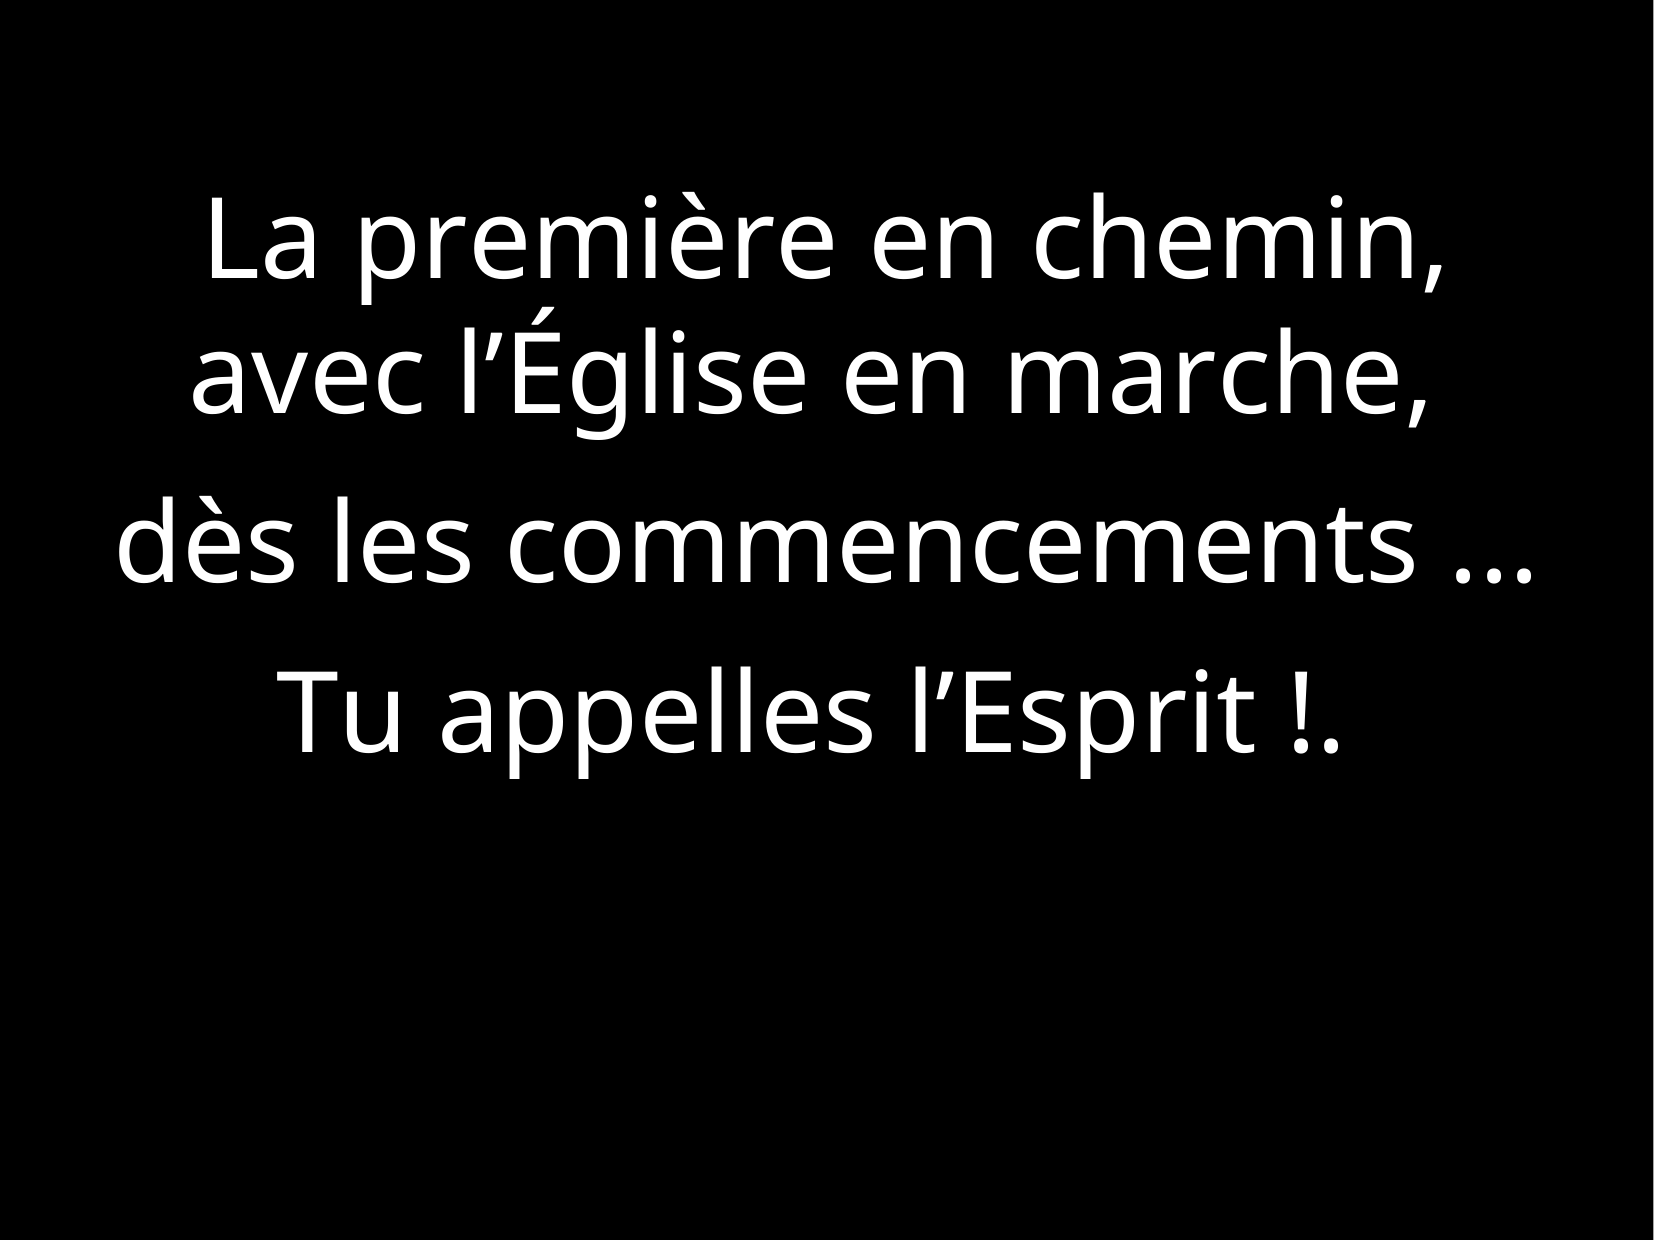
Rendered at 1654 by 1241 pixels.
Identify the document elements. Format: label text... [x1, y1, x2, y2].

list La première en chemin, avec l’Église en marche, dès les commencements ... Tu appelles l’Esprit !. [82, 99, 1571, 1108]
